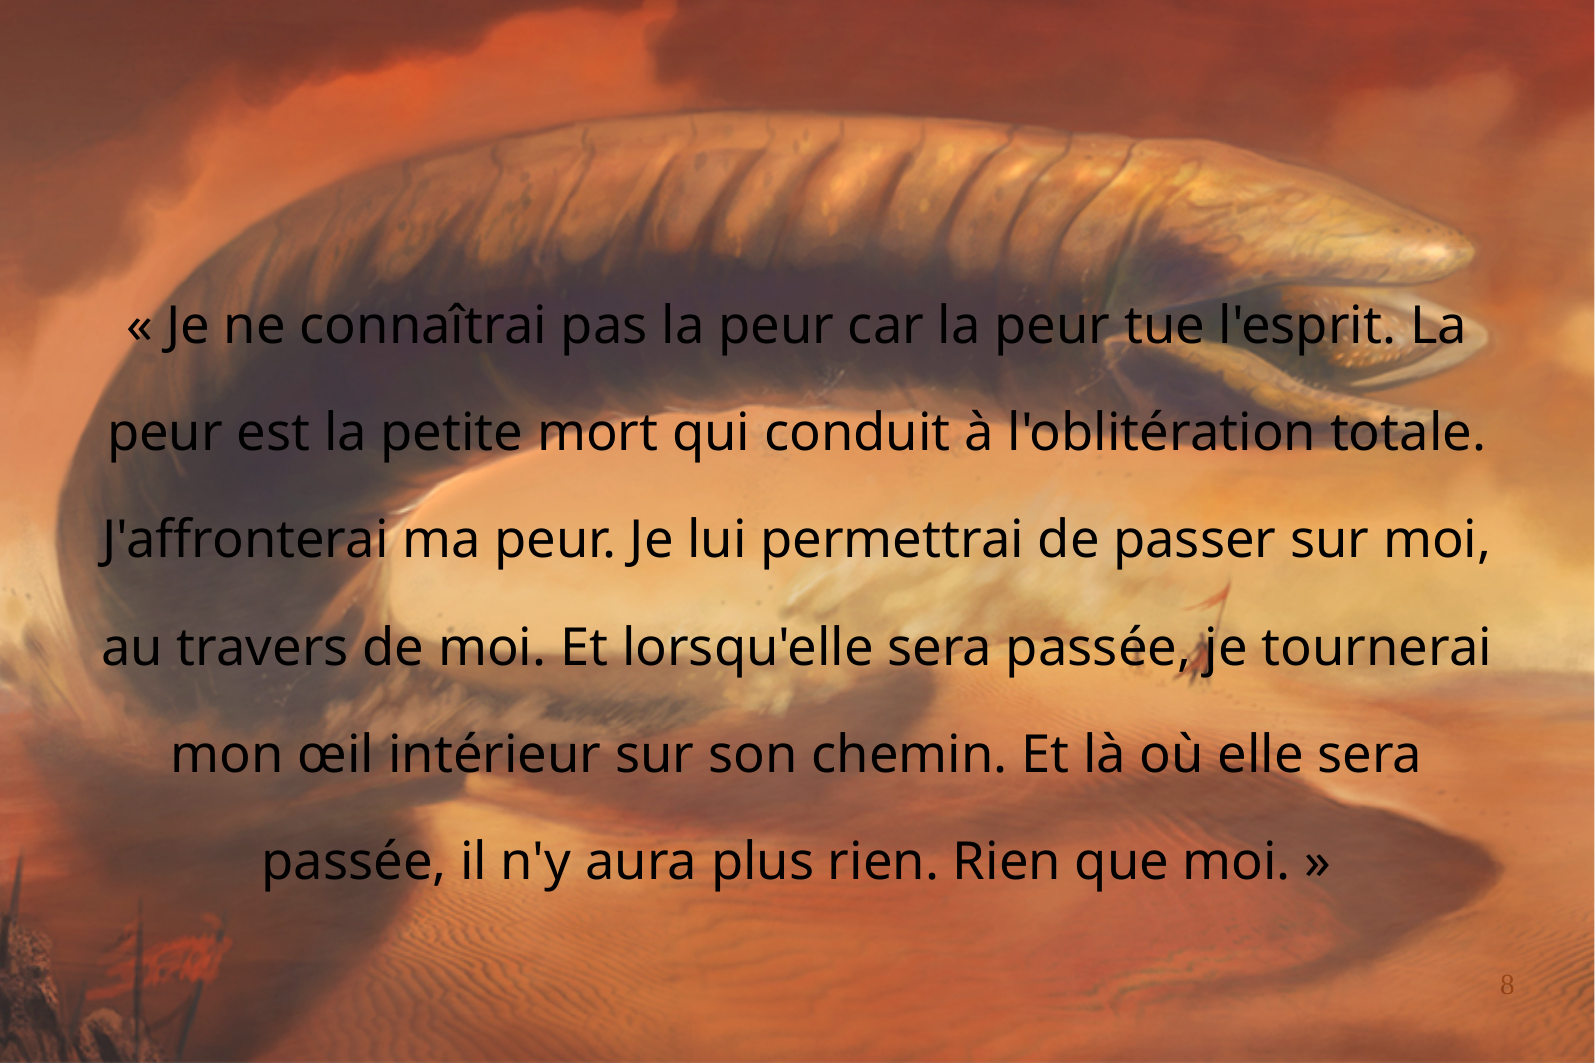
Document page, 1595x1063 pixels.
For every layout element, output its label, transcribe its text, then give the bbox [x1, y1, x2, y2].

picture [0, 0, 1595, 1063]
list « Je ne connaîtrai pas la peur car la peur tue l'esprit. La peur est la petite mort qui conduit à l'oblitération totale. J'affronterai ma peur. Je lui permettrai de passer sur moi, au travers de moi. Et lorsqu'elle sera passée, je tournerai mon œil intérieur sur son chemin. Et là où elle sera passée, il n'y aura plus rien. Rien que moi. » [79, 248, 1515, 898]
